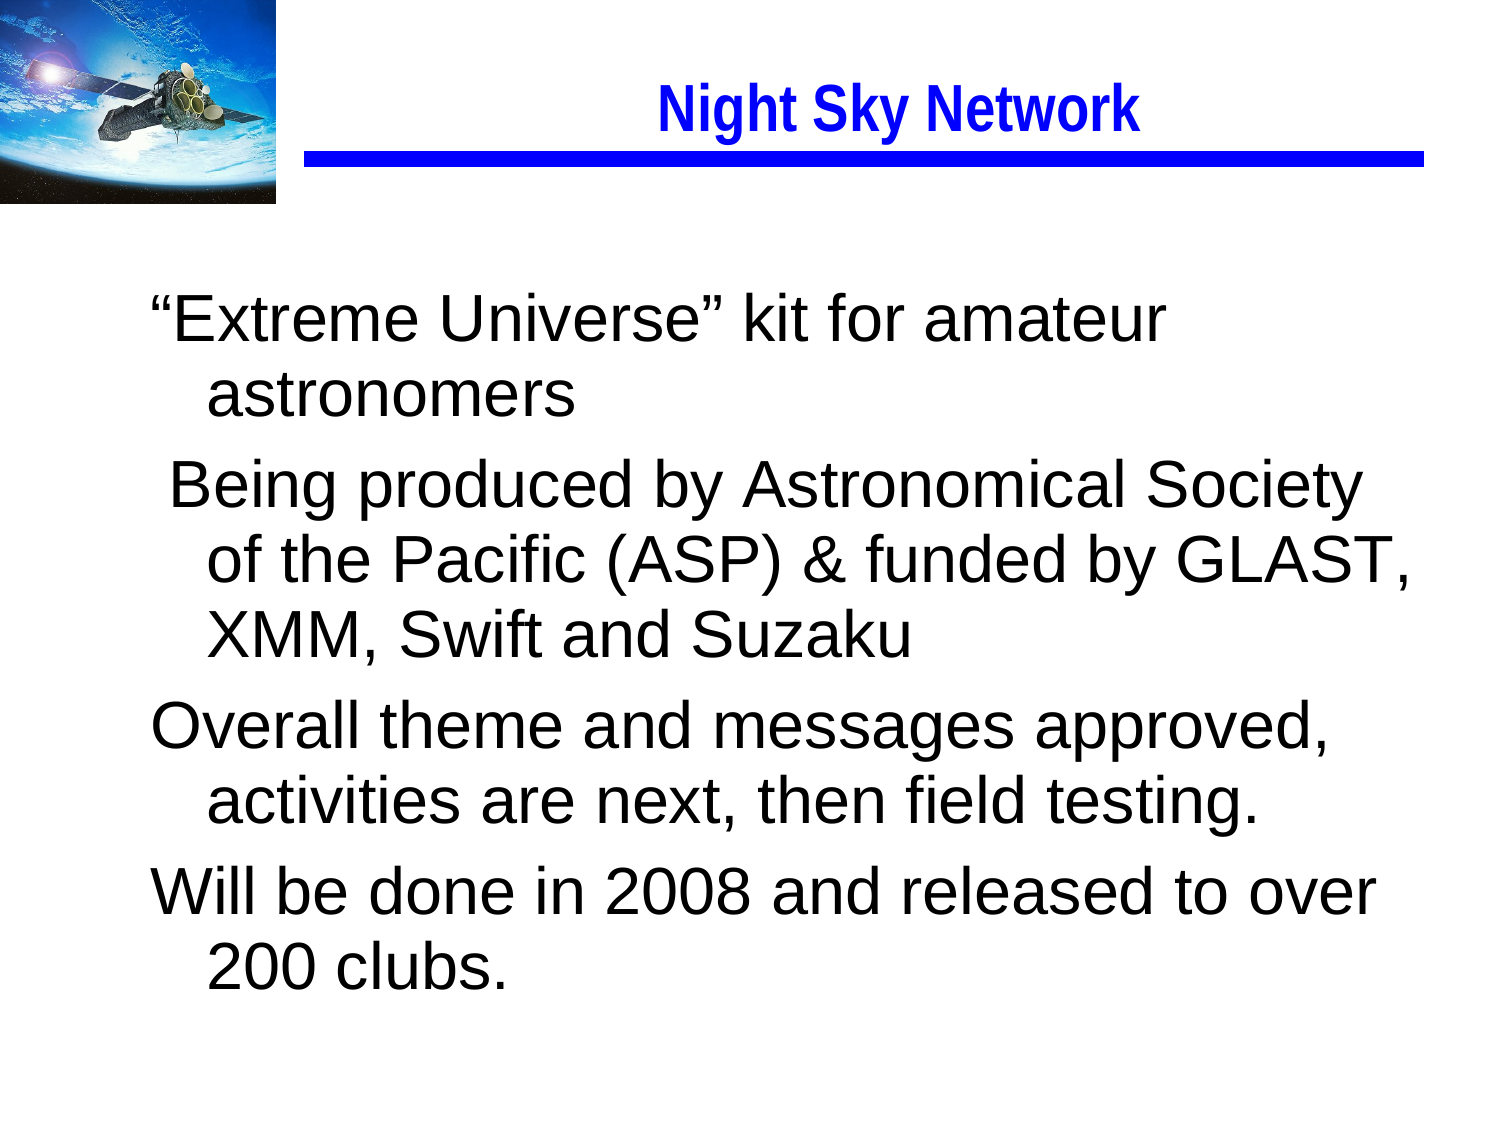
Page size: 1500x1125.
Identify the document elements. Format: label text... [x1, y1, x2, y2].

list “Extreme Universe” kit for amateur astronomers Being produced by Astronomical Society of the Pacific (ASP) & funded by GLAST, XMM, Swift and Suzaku Overall theme and messages approved, activities are next, then field testing. Will be done in 2008 and released to over 200 clubs. [135, 273, 1438, 1083]
picture [0, 0, 276, 204]
text_box [304, 151, 1423, 167]
title Night Sky Network [300, 57, 1500, 158]
